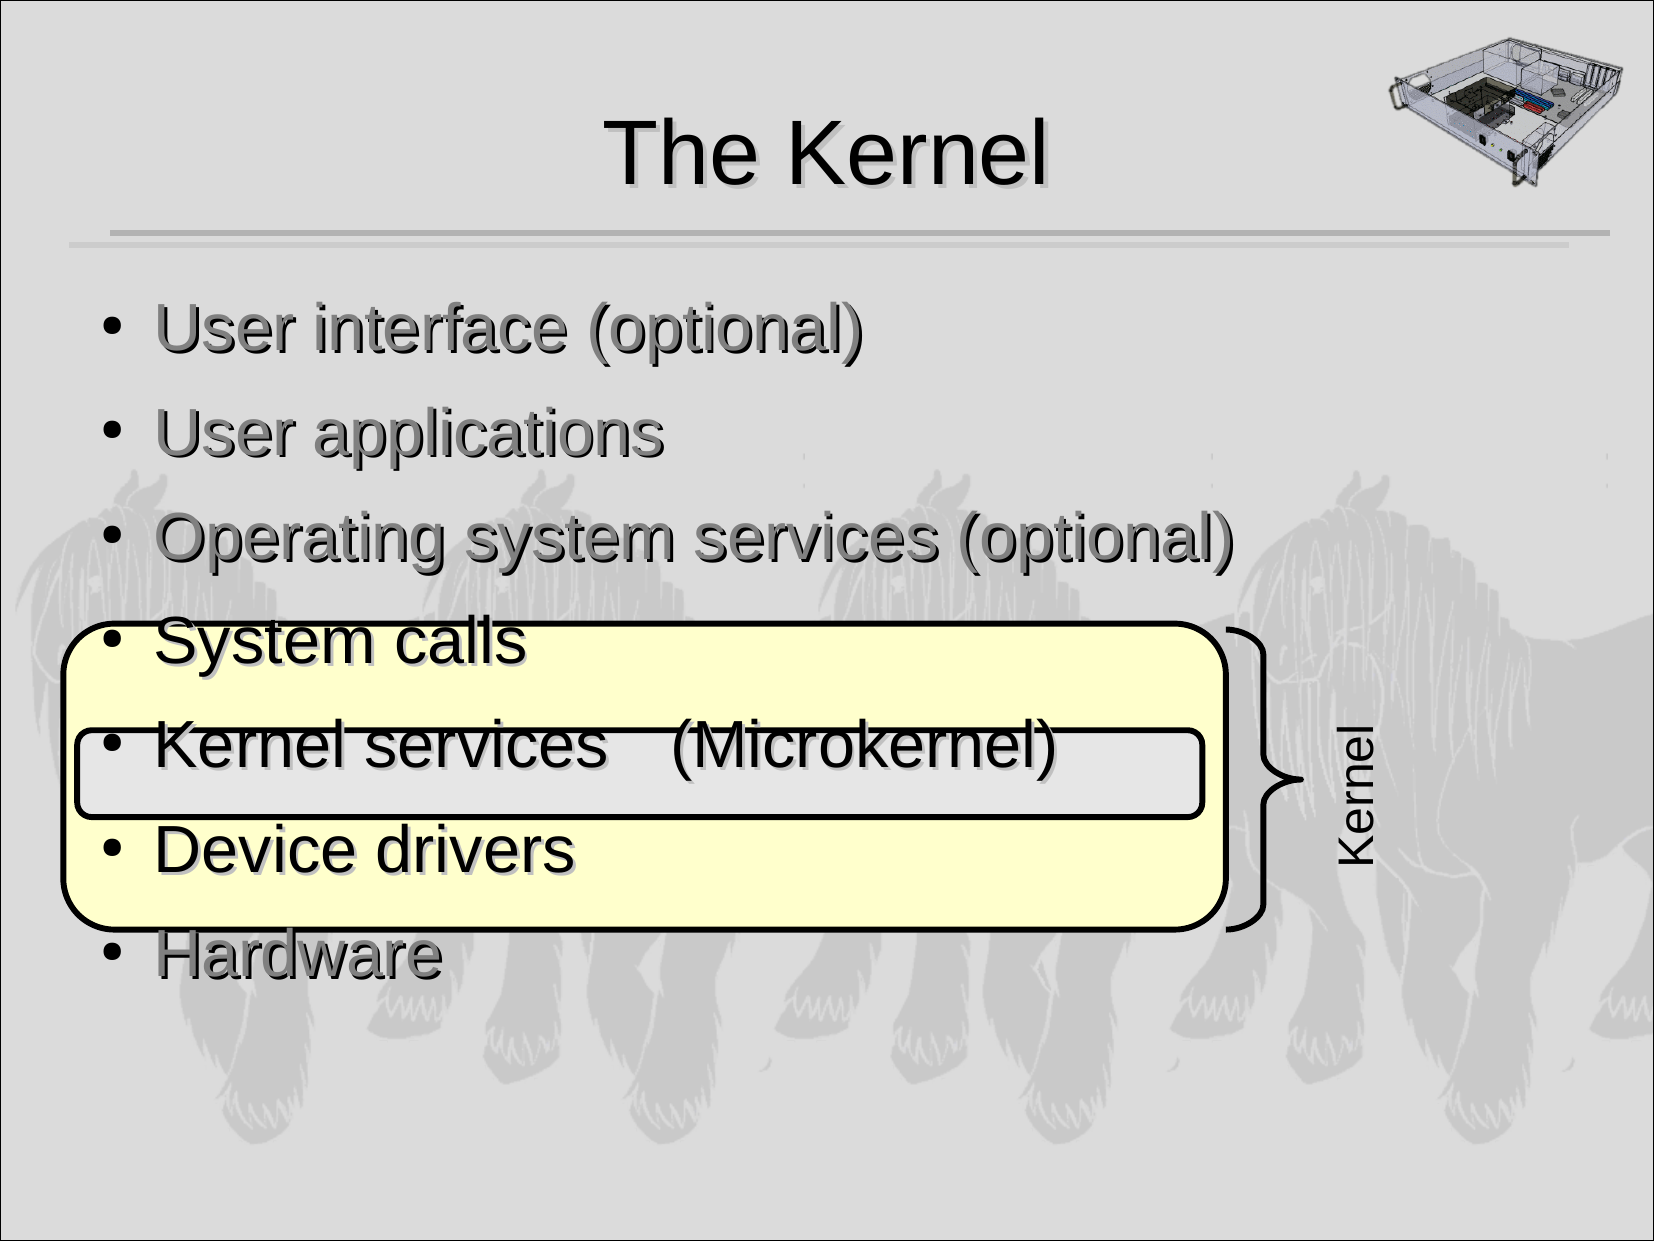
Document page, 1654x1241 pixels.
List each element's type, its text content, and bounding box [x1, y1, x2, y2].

text_box [63, 635, 82, 919]
list User interface (optional) User applications Operating system services (optional) System calls Kernel services (Microkernel) Device drivers Hardware [82, 290, 1571, 1109]
title The Kernel [82, 49, 1571, 257]
picture [1387, 36, 1624, 188]
